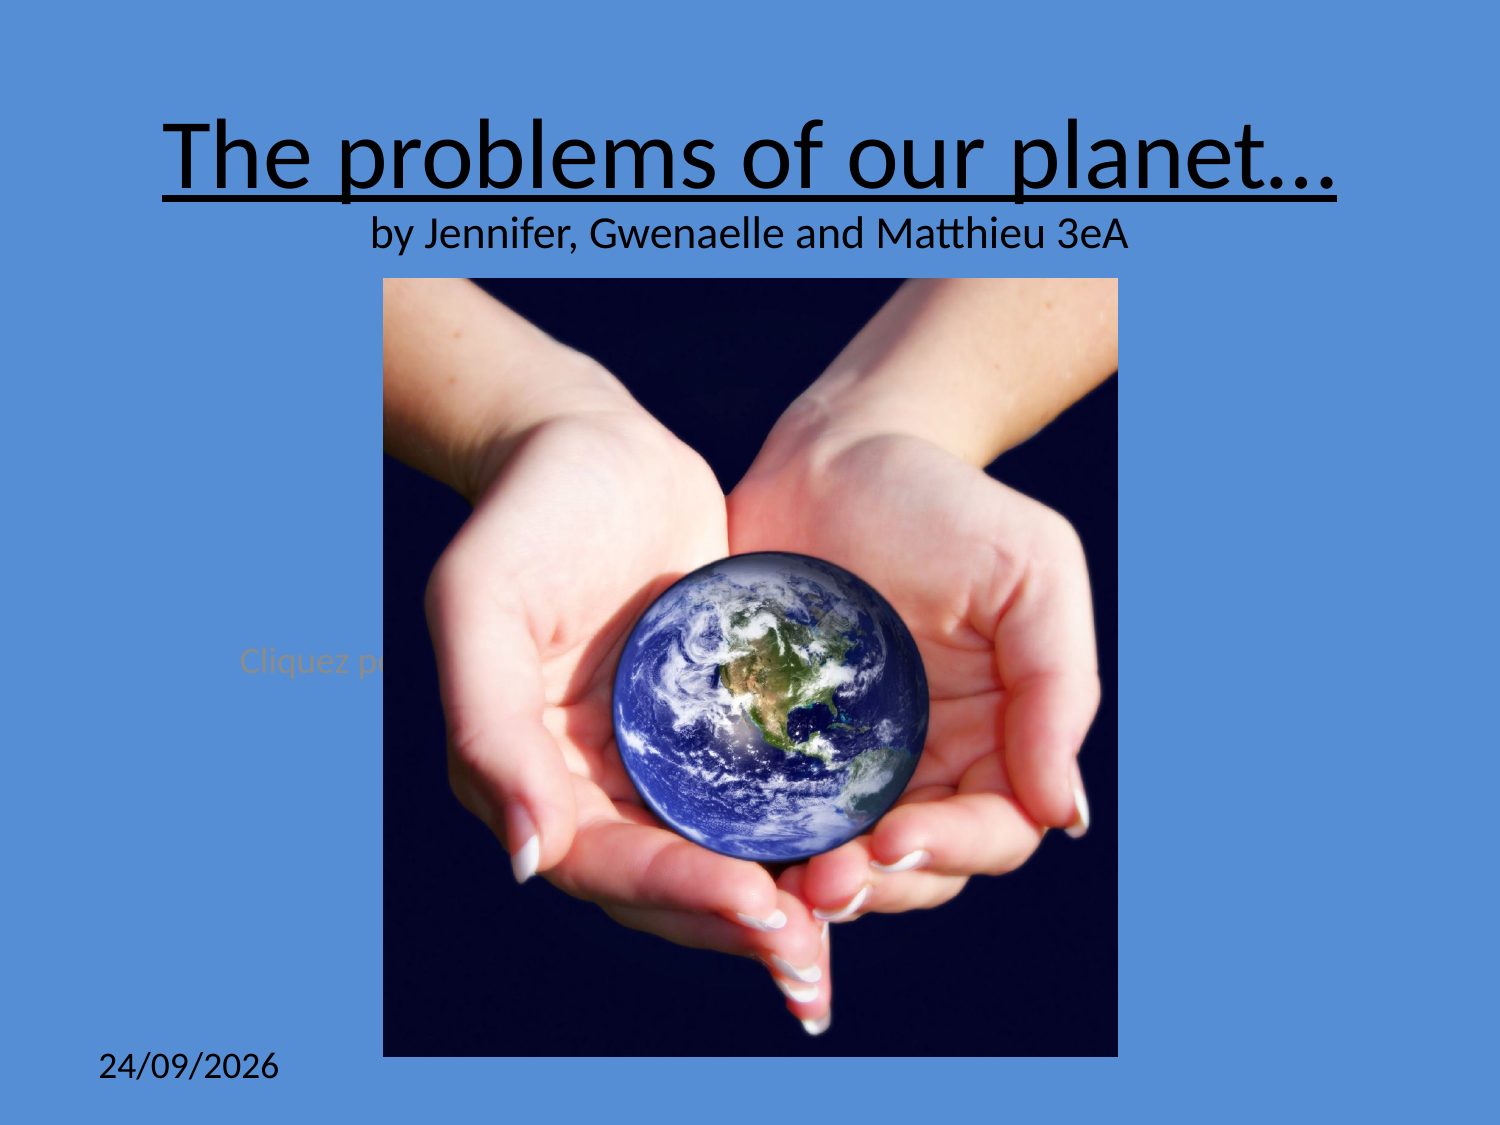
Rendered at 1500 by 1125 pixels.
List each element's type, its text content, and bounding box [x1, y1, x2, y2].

title The problems of our planet… by Jennifer, Gwenaelle and Matthieu 3eA [112, 66, 1388, 308]
picture [383, 278, 1118, 1057]
